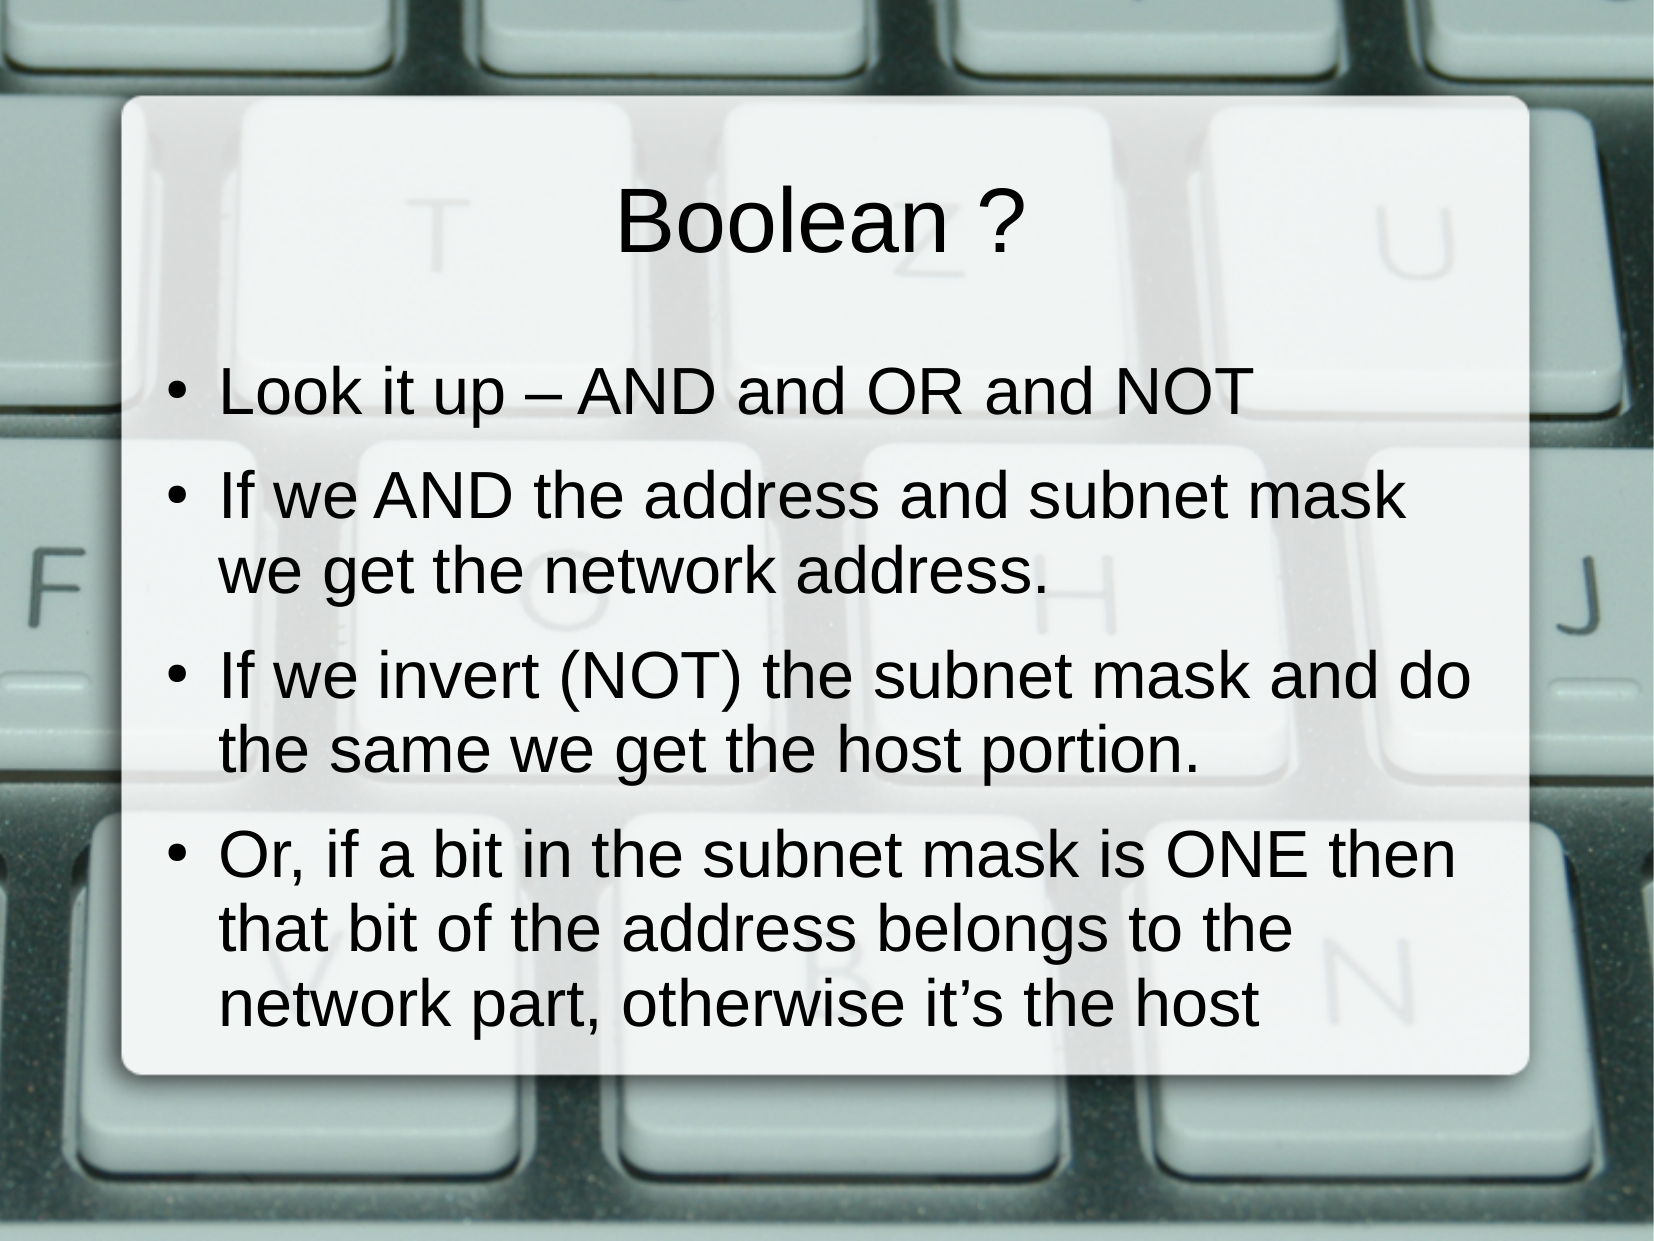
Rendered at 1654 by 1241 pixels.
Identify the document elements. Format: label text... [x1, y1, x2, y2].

title Boolean ? [135, 125, 1506, 318]
list Look it up – AND and OR and NOT If we AND the address and subnet mask we get the network address. If we invert (NOT) the subnet mask and do the same we get the host portion. Or, if a bit in the subnet mask is ONE then that bit of the address belongs to the network part, otherwise it’s the host [147, 354, 1506, 1049]
picture [0, 0, 1654, 1241]
